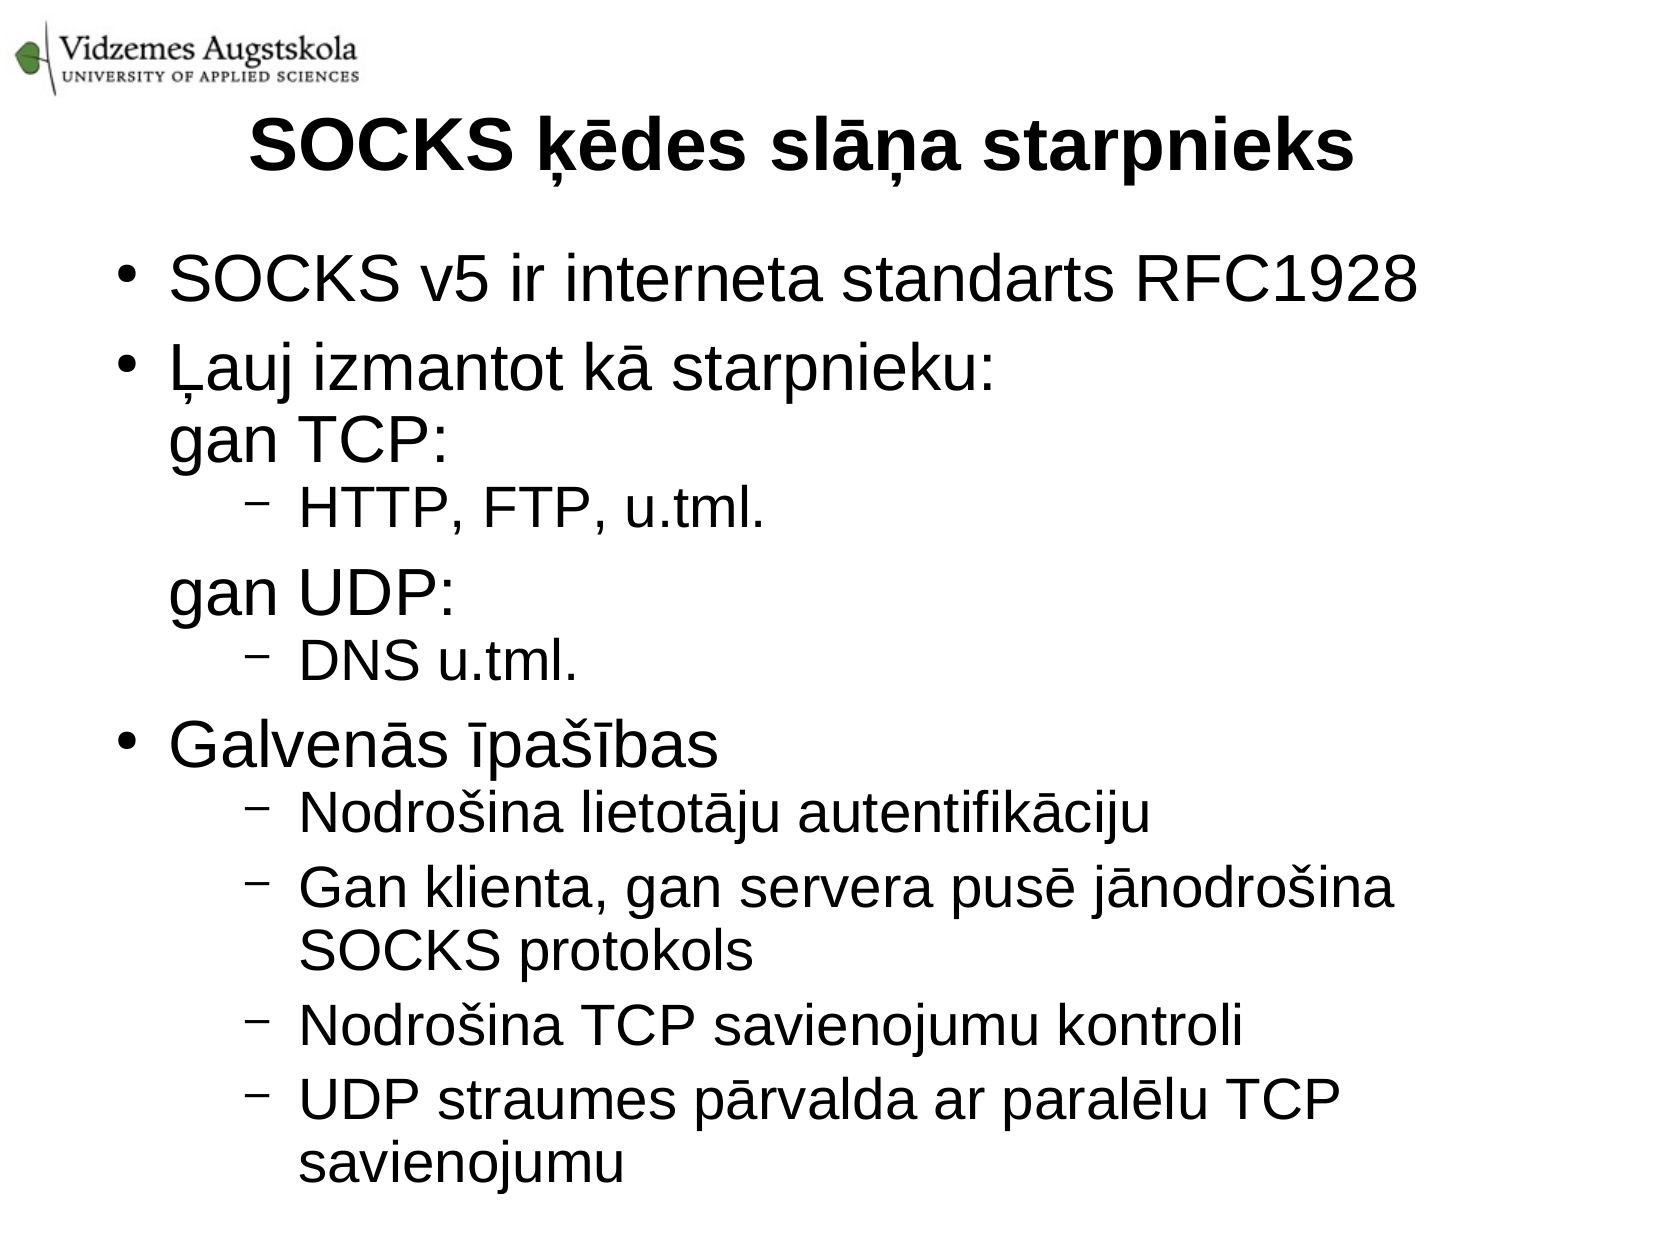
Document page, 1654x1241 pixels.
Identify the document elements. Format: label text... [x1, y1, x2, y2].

list SOCKS v5 ir interneta standarts RFC1928 Ļauj izmantot kā starpnieku: gan TCP: HTTP, FTP, u.tml. gan UDP: DNS u.tml. Galvenās īpašības Nodrošina lietotāju autentifikāciju Gan klienta, gan servera pusē jānodrošina SOCKS protokols Nodrošina TCP savienojumu kontroli UDP straumes pārvalda ar paralēlu TCP savienojumu [82, 236, 1569, 1107]
title SOCKS ķēdes slāņa starpnieks [94, 96, 1512, 195]
picture [5, 2, 368, 113]
